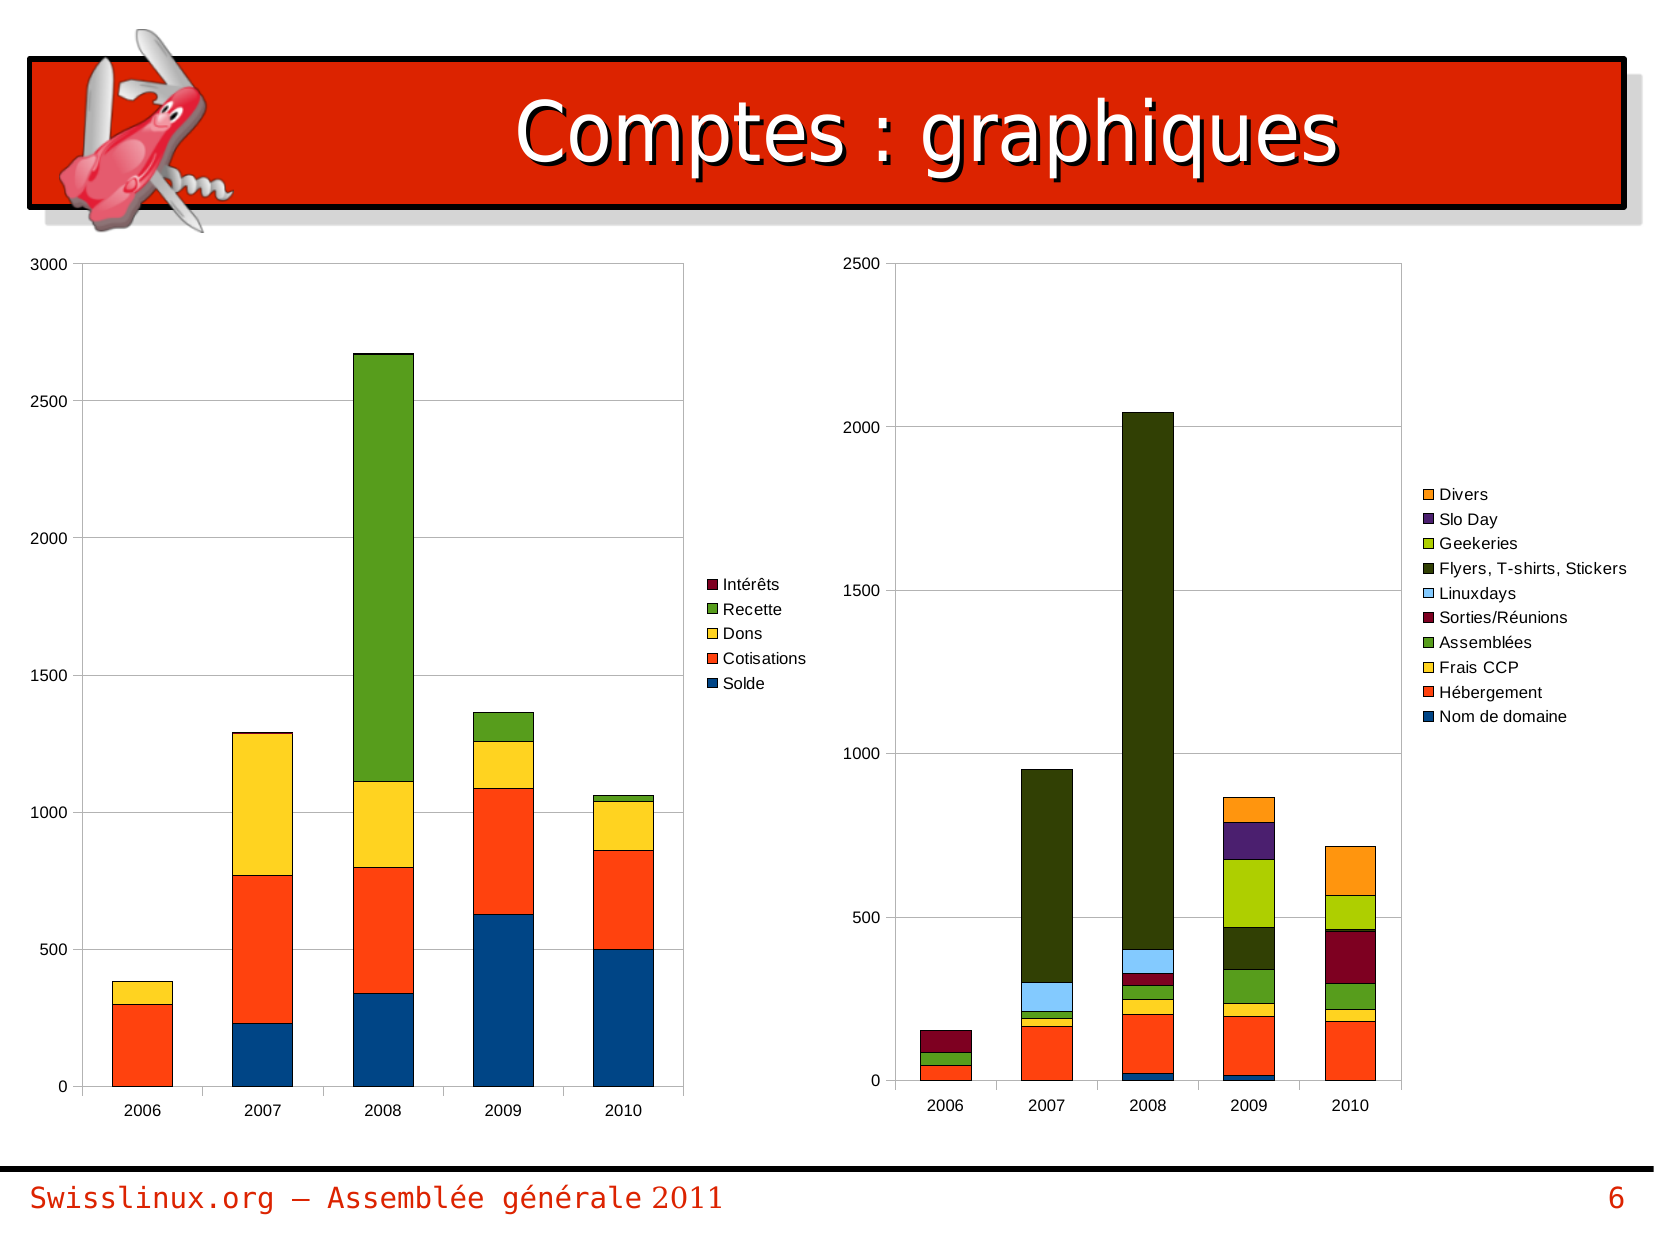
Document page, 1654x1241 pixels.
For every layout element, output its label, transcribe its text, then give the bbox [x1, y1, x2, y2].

title Comptes : graphiques [259, 84, 1595, 182]
chart [13, 236, 1638, 1158]
picture [59, 29, 234, 233]
